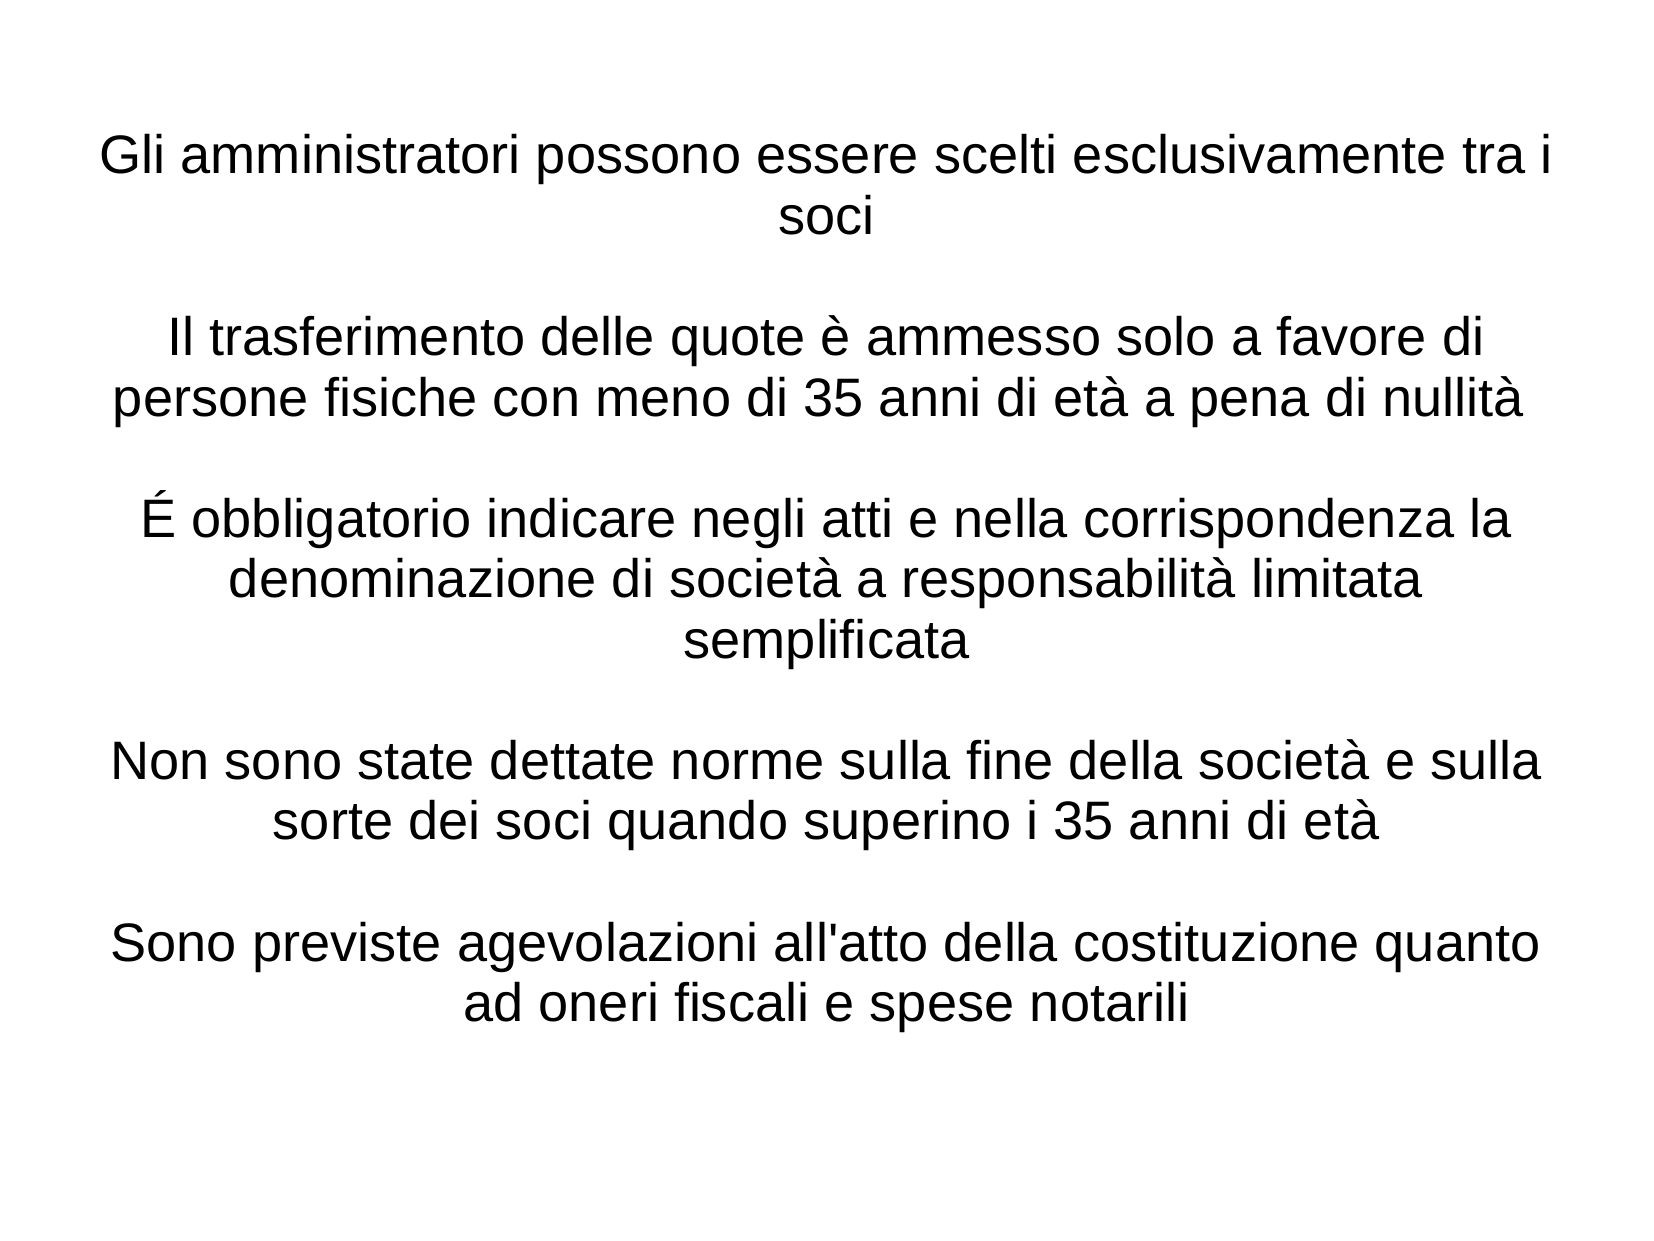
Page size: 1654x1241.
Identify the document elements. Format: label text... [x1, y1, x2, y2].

subtitle Gli amministratori possono essere scelti esclusivamente tra i soci Il trasferimento delle quote è ammesso solo a favore di persone fisiche con meno di 35 anni di età a pena di nullità É obbligatorio indicare negli atti e nella corrispondenza la denominazione di società a responsabilità limitata semplificata Non sono state dettate norme sulla fine della società e sulla sorte dei soci quando superino i 35 anni di età Sono previste agevolazioni all'atto della costituzione quanto ad oneri fiscali e spese notarili [82, 49, 1571, 1109]
